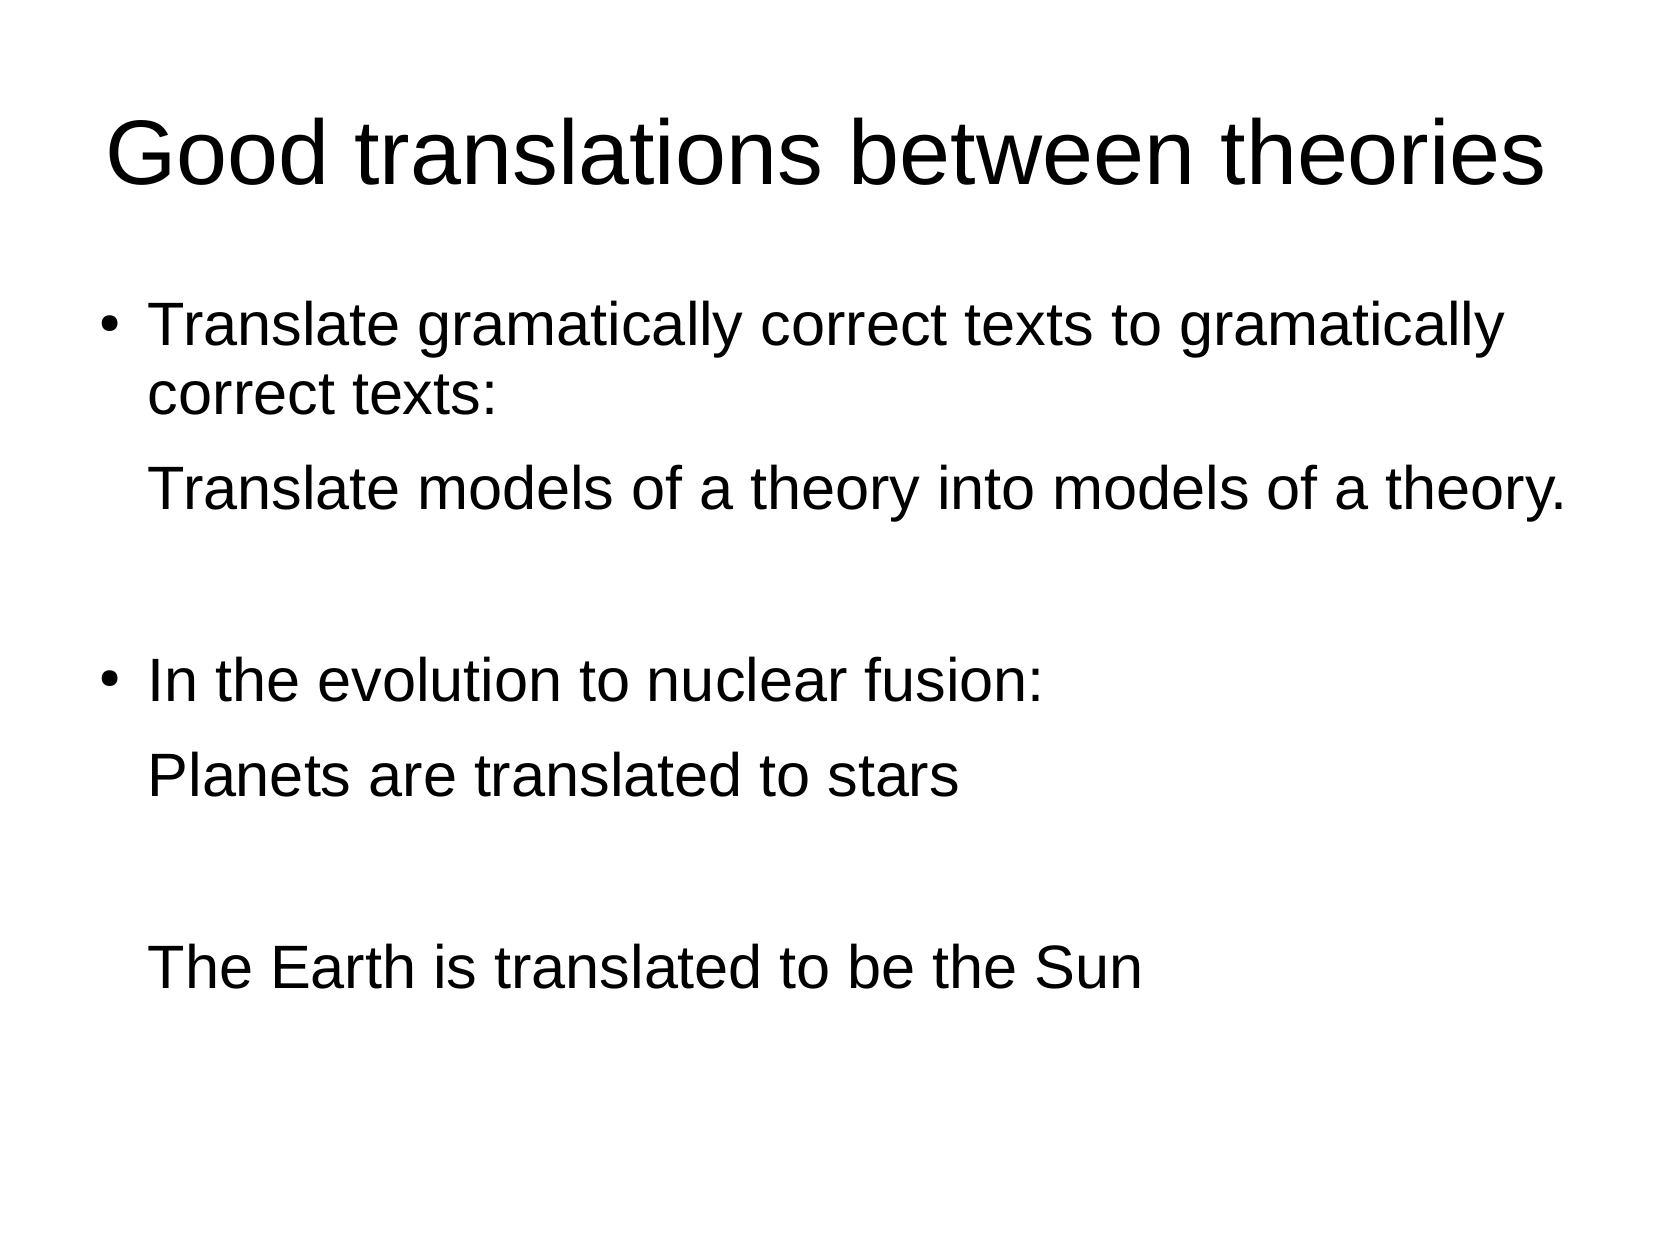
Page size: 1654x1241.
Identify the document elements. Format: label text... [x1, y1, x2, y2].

list Translate gramatically correct texts to gramatically correct texts: Translate models of a theory into models of a theory. In the evolution to nuclear fusion: Planets are translated to stars The Earth is translated to be the Sun [82, 290, 1571, 1010]
title Good translations between theories [82, 49, 1571, 257]
